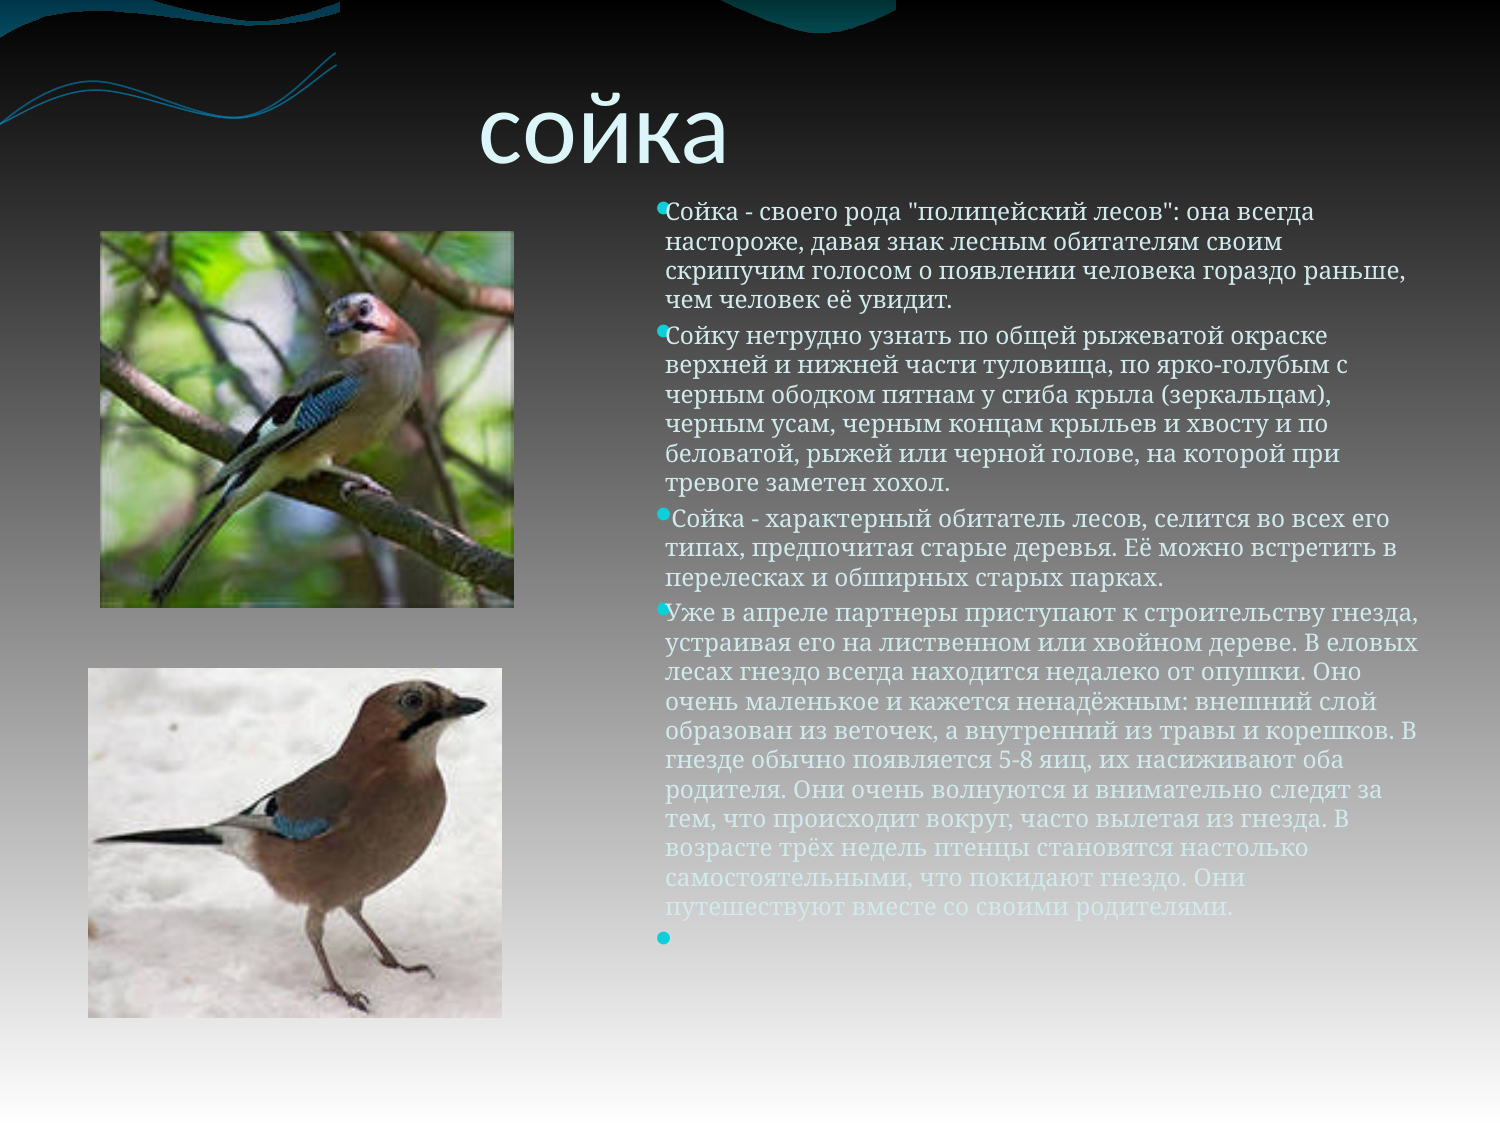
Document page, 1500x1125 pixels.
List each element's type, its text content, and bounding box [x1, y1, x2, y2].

list Сойка - своего рода "полицейский лесов": она всегда настороже, давая знак лесным обитателям своим скрипучим голосом о появлении человека гораздо раньше, чем человек её увидит. Сойку нетрудно узнать по общей рыжеватой окраске верхней и нижней части туловища, по ярко-голубым с черным ободком пятнам у сгиба крыла (зеркальцам), черным усам, черным концам крыльев и хвосту и по беловатой, рыжей или черной голове, на которой при тревоге заметен хохол. Сойка - характерный обитатель лесов, селится во всех его типах, предпочитая старые деревья. Её можно встретить в перелесках и обширных старых парках. Уже в апреле партнеры приступают к строительству гнезда, устраивая его на лиственном или хвойном дереве. В еловых лесах гнездо всегда находится недалеко от опушки. Оно очень маленькое и кажется ненадёжным: внешний слой образован из веточек, а внутренний из травы и корешков. В гнезде обычно появляется 5-8 яиц, их насиживают оба родителя. Они очень волнуются и внимательно следят за тем, что происходит вокруг, часто вылетая из гнезда. В возрасте трёх недель птенцы становятся настолько самостоятельными, что покидают гнездо. Они путешествуют вместе со своими родителями. [655, 196, 1425, 1005]
picture [100, 231, 514, 608]
picture [88, 668, 502, 1018]
title сойка [478, 30, 1500, 185]
